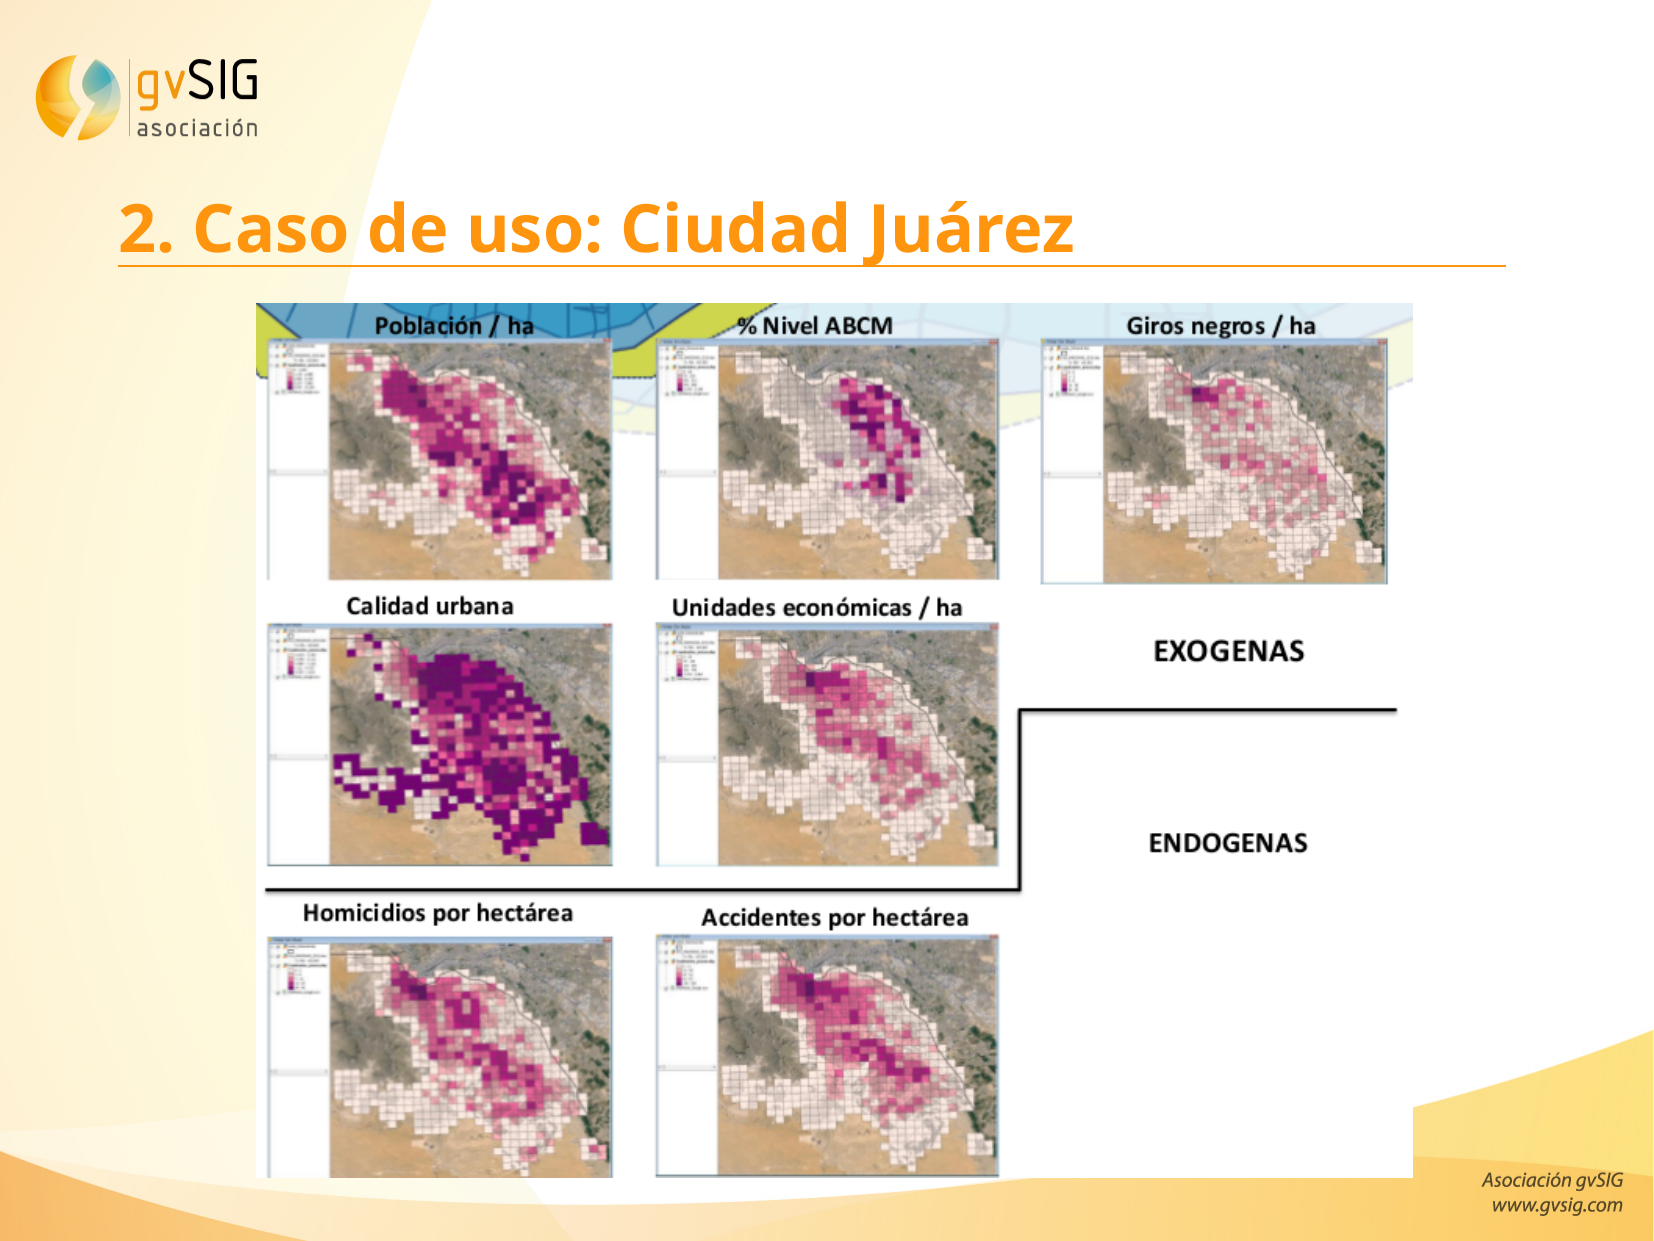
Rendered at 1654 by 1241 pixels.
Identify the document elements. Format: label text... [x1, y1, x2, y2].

title 2. Caso de uso: Ciudad Juárez [118, 177, 1607, 276]
picture [0, 0, 1654, 1241]
